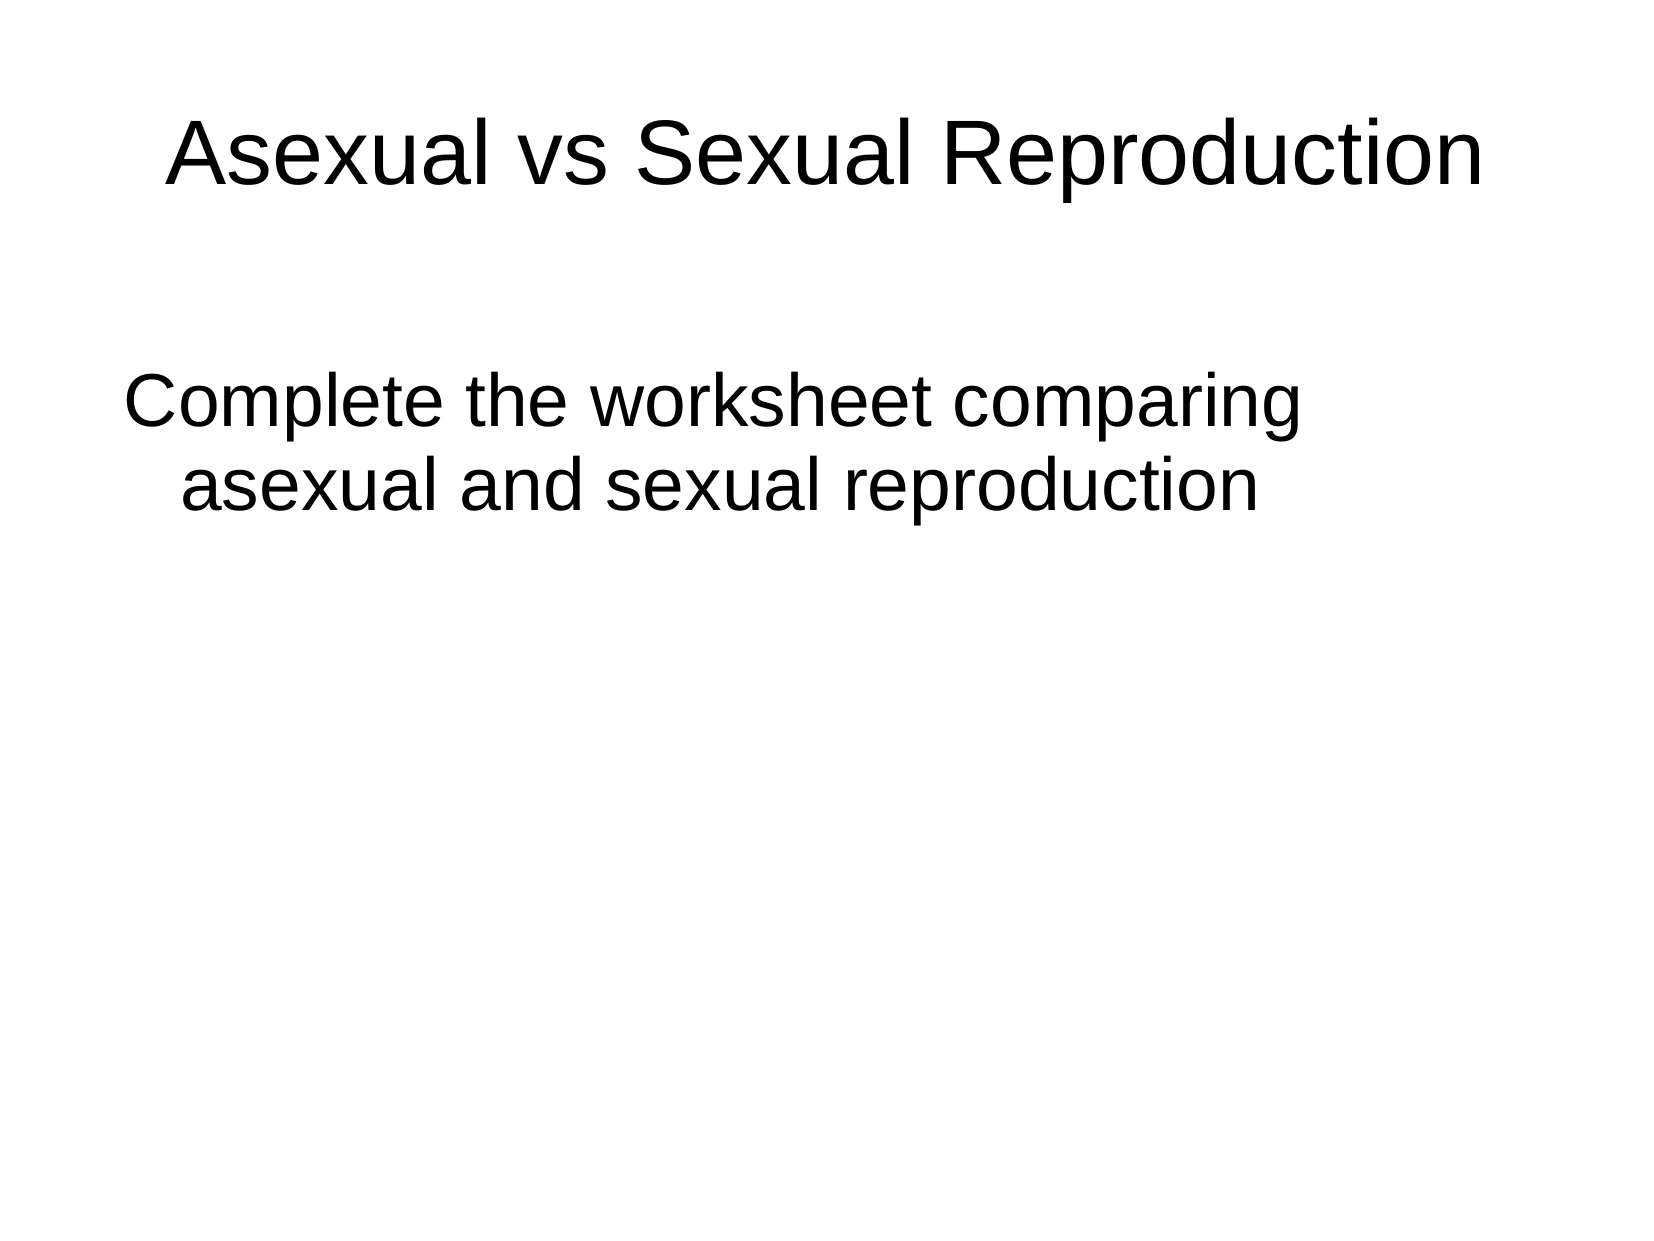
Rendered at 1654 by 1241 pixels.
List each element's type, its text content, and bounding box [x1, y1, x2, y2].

list Complete the worksheet comparing asexual and sexual reproduction [124, 358, 1530, 1088]
title Asexual vs Sexual Reproduction [82, 49, 1571, 257]
